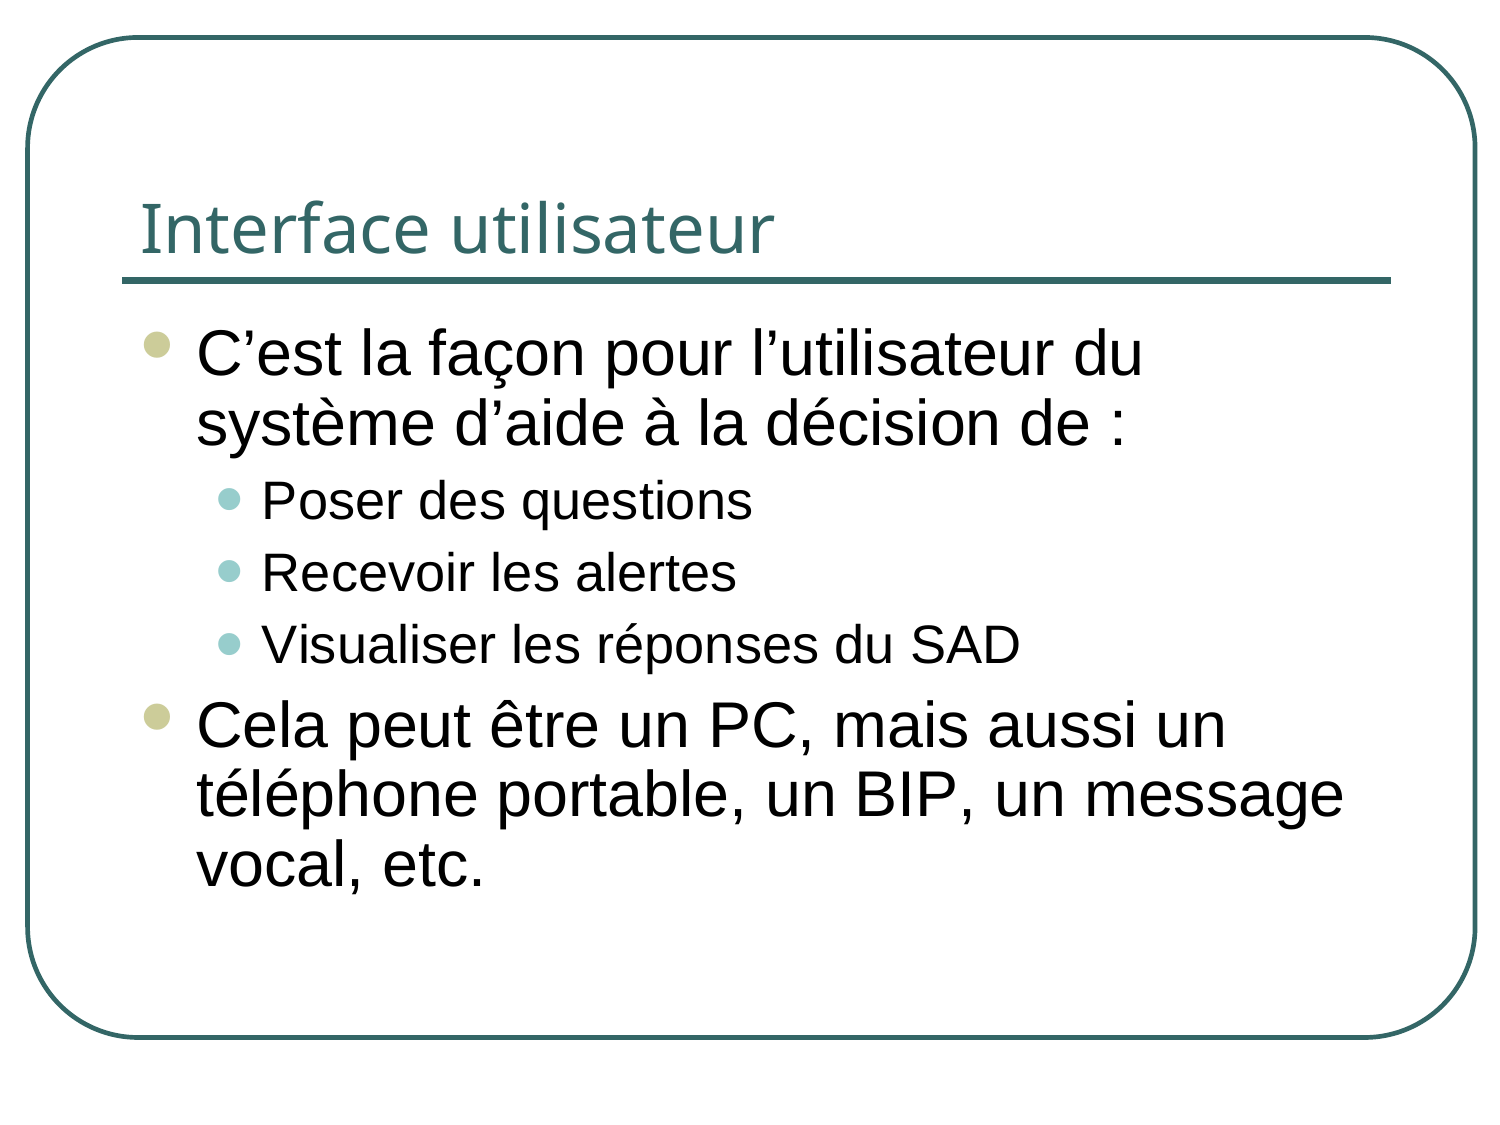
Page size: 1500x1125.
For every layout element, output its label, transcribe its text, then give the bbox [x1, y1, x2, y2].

title Interface utilisateur [125, 87, 1388, 275]
list C’est la façon pour l’utilisateur du système d’aide à la décision de : Poser des questions Recevoir les alertes Visualiser les réponses du SAD Cela peut être un PC, mais aussi un téléphone portable, un BIP, un message vocal, etc. [125, 312, 1388, 976]
